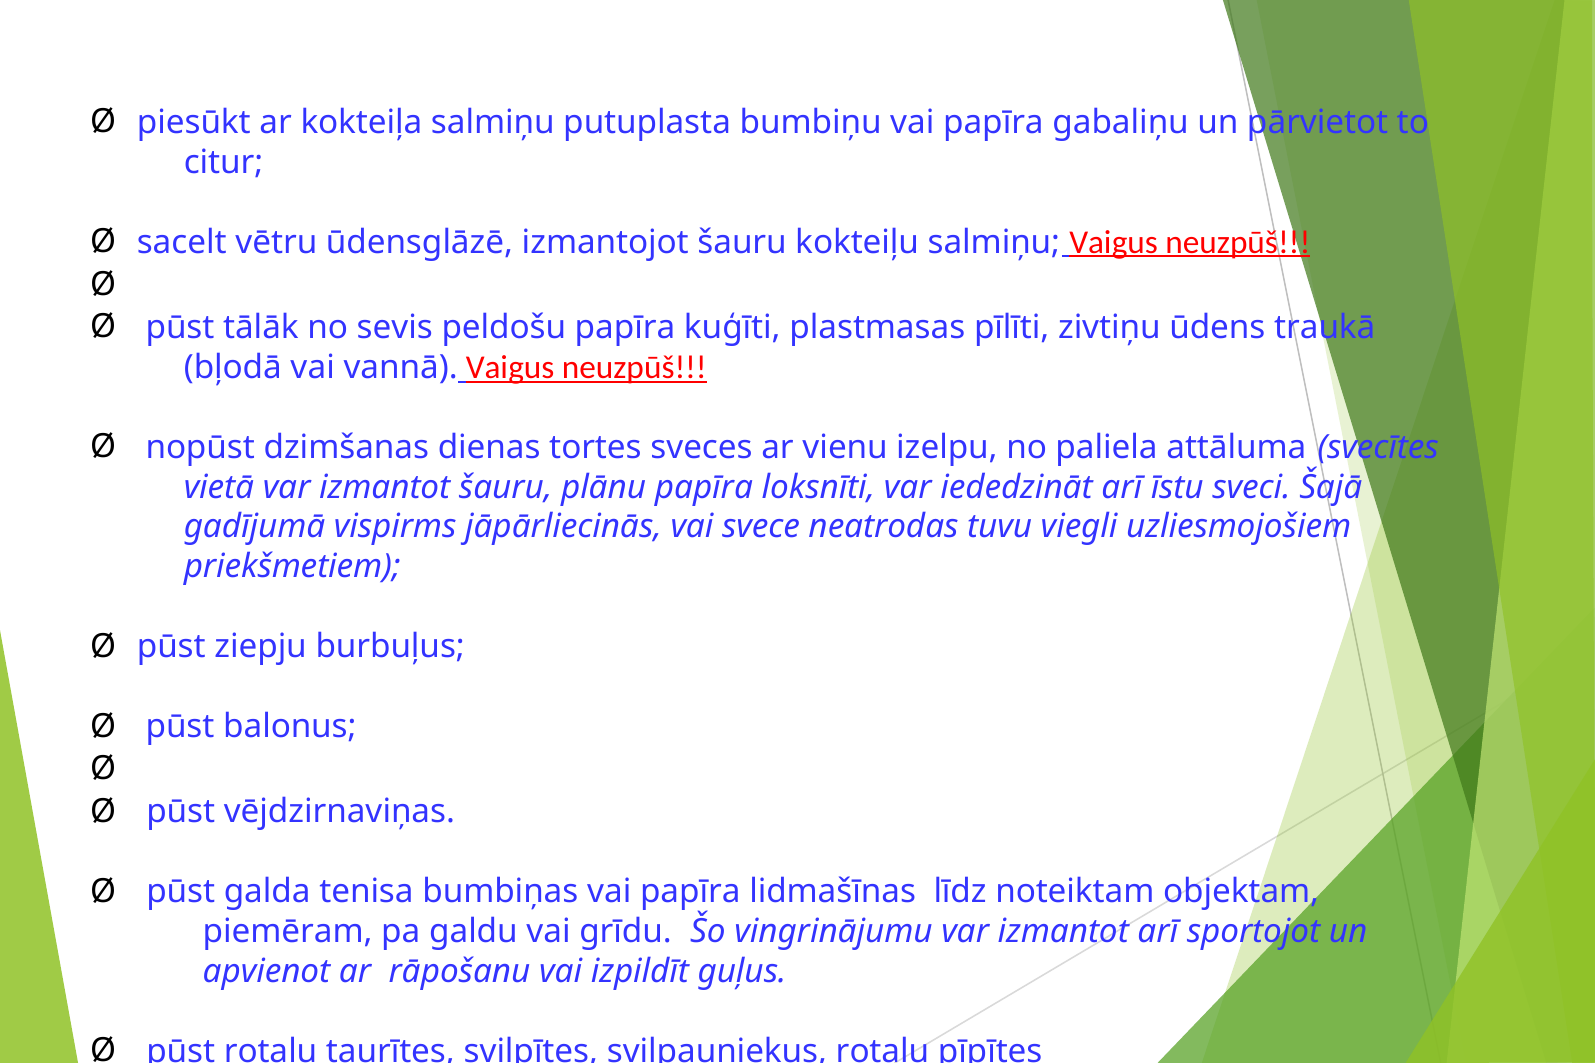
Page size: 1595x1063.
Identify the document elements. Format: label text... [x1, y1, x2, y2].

text_box piesūkt ar kokteiļa salmiņu putuplasta bumbiņu vai papīra gabaliņu un pārvietot to citur; sacelt vētru ūdensglāzē, izmantojot šauru kokteiļu salmiņu; Vaigus neuzpūš!!! pūst tālāk no sevis peldošu papīra kuģīti, plastmasas pīlīti, zivtiņu ūdens traukā (bļodā vai vannā). Vaigus neuzpūš!!! nopūst dzimšanas dienas tortes sveces ar vienu izelpu, no paliela attāluma (svecītes vietā var izmantot šauru, plānu papīra loksnīti, var iededzināt arī īstu sveci. Šajā gadījumā vispirms jāpārliecinās, vai svece neatrodas tuvu viegli uzliesmojošiem priekšmetiem); pūst ziepju burbuļus; pūst balonus; pūst vējdzirnaviņas. pūst galda tenisa bumbiņas vai papīra lidmašīnas līdz noteiktam objektam, piemēram, pa galdu vai grīdu. Šo vingrinājumu var izmantot arī sportojot un apvienot ar rāpošanu vai izpildīt guļus. pūst rotaļu taurītes, svilpītes, svilpauniekus, rotaļu pīpītes [75, 78, 1471, 1063]
text_box [1471, 224, 1501, 969]
